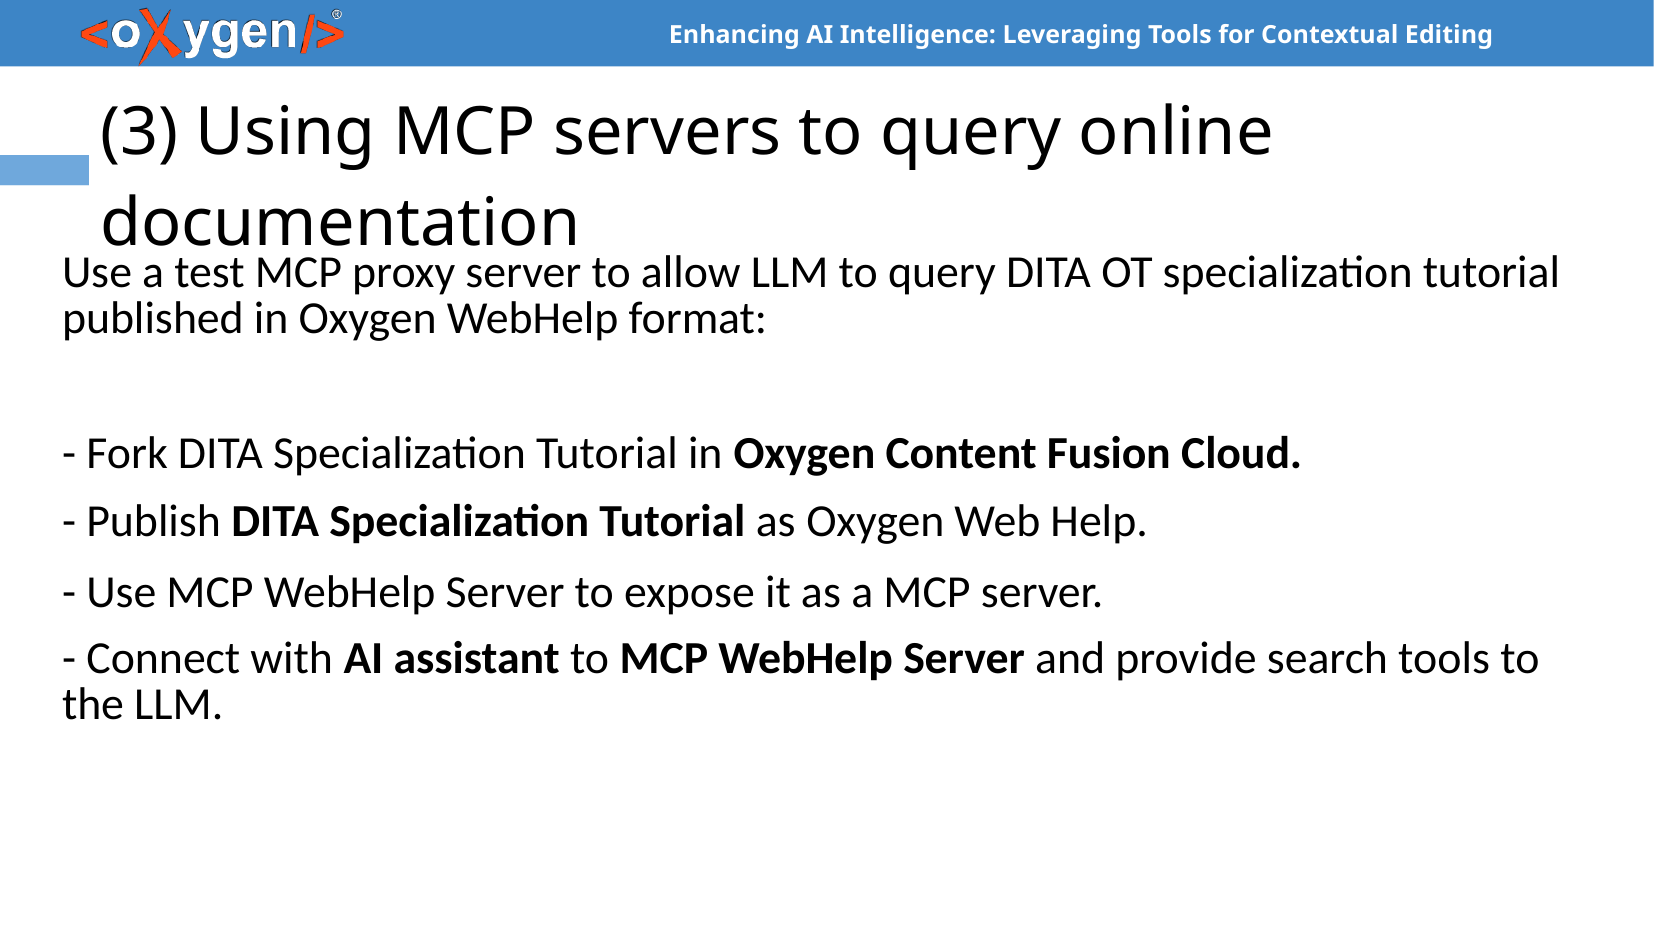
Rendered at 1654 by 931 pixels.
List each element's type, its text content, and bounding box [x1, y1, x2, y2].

title (3) Using MCP servers to query online documentation [100, 106, 1647, 241]
text_box [0, 155, 89, 186]
picture [75, 0, 355, 72]
list Use a test MCP proxy server to allow LLM to query DITA OT specialization tutorial published in Oxygen WebHelp format: - Fork DITA Specialization Tutorial in Oxygen Content Fusion Cloud. - Publish DITA Specialization Tutorial as Oxygen Web Help. - Use MCP WebHelp Server to expose it as a MCP server. - Connect with AI assistant to MCP WebHelp Server and provide search tools to the LLM. [62, 253, 1609, 896]
